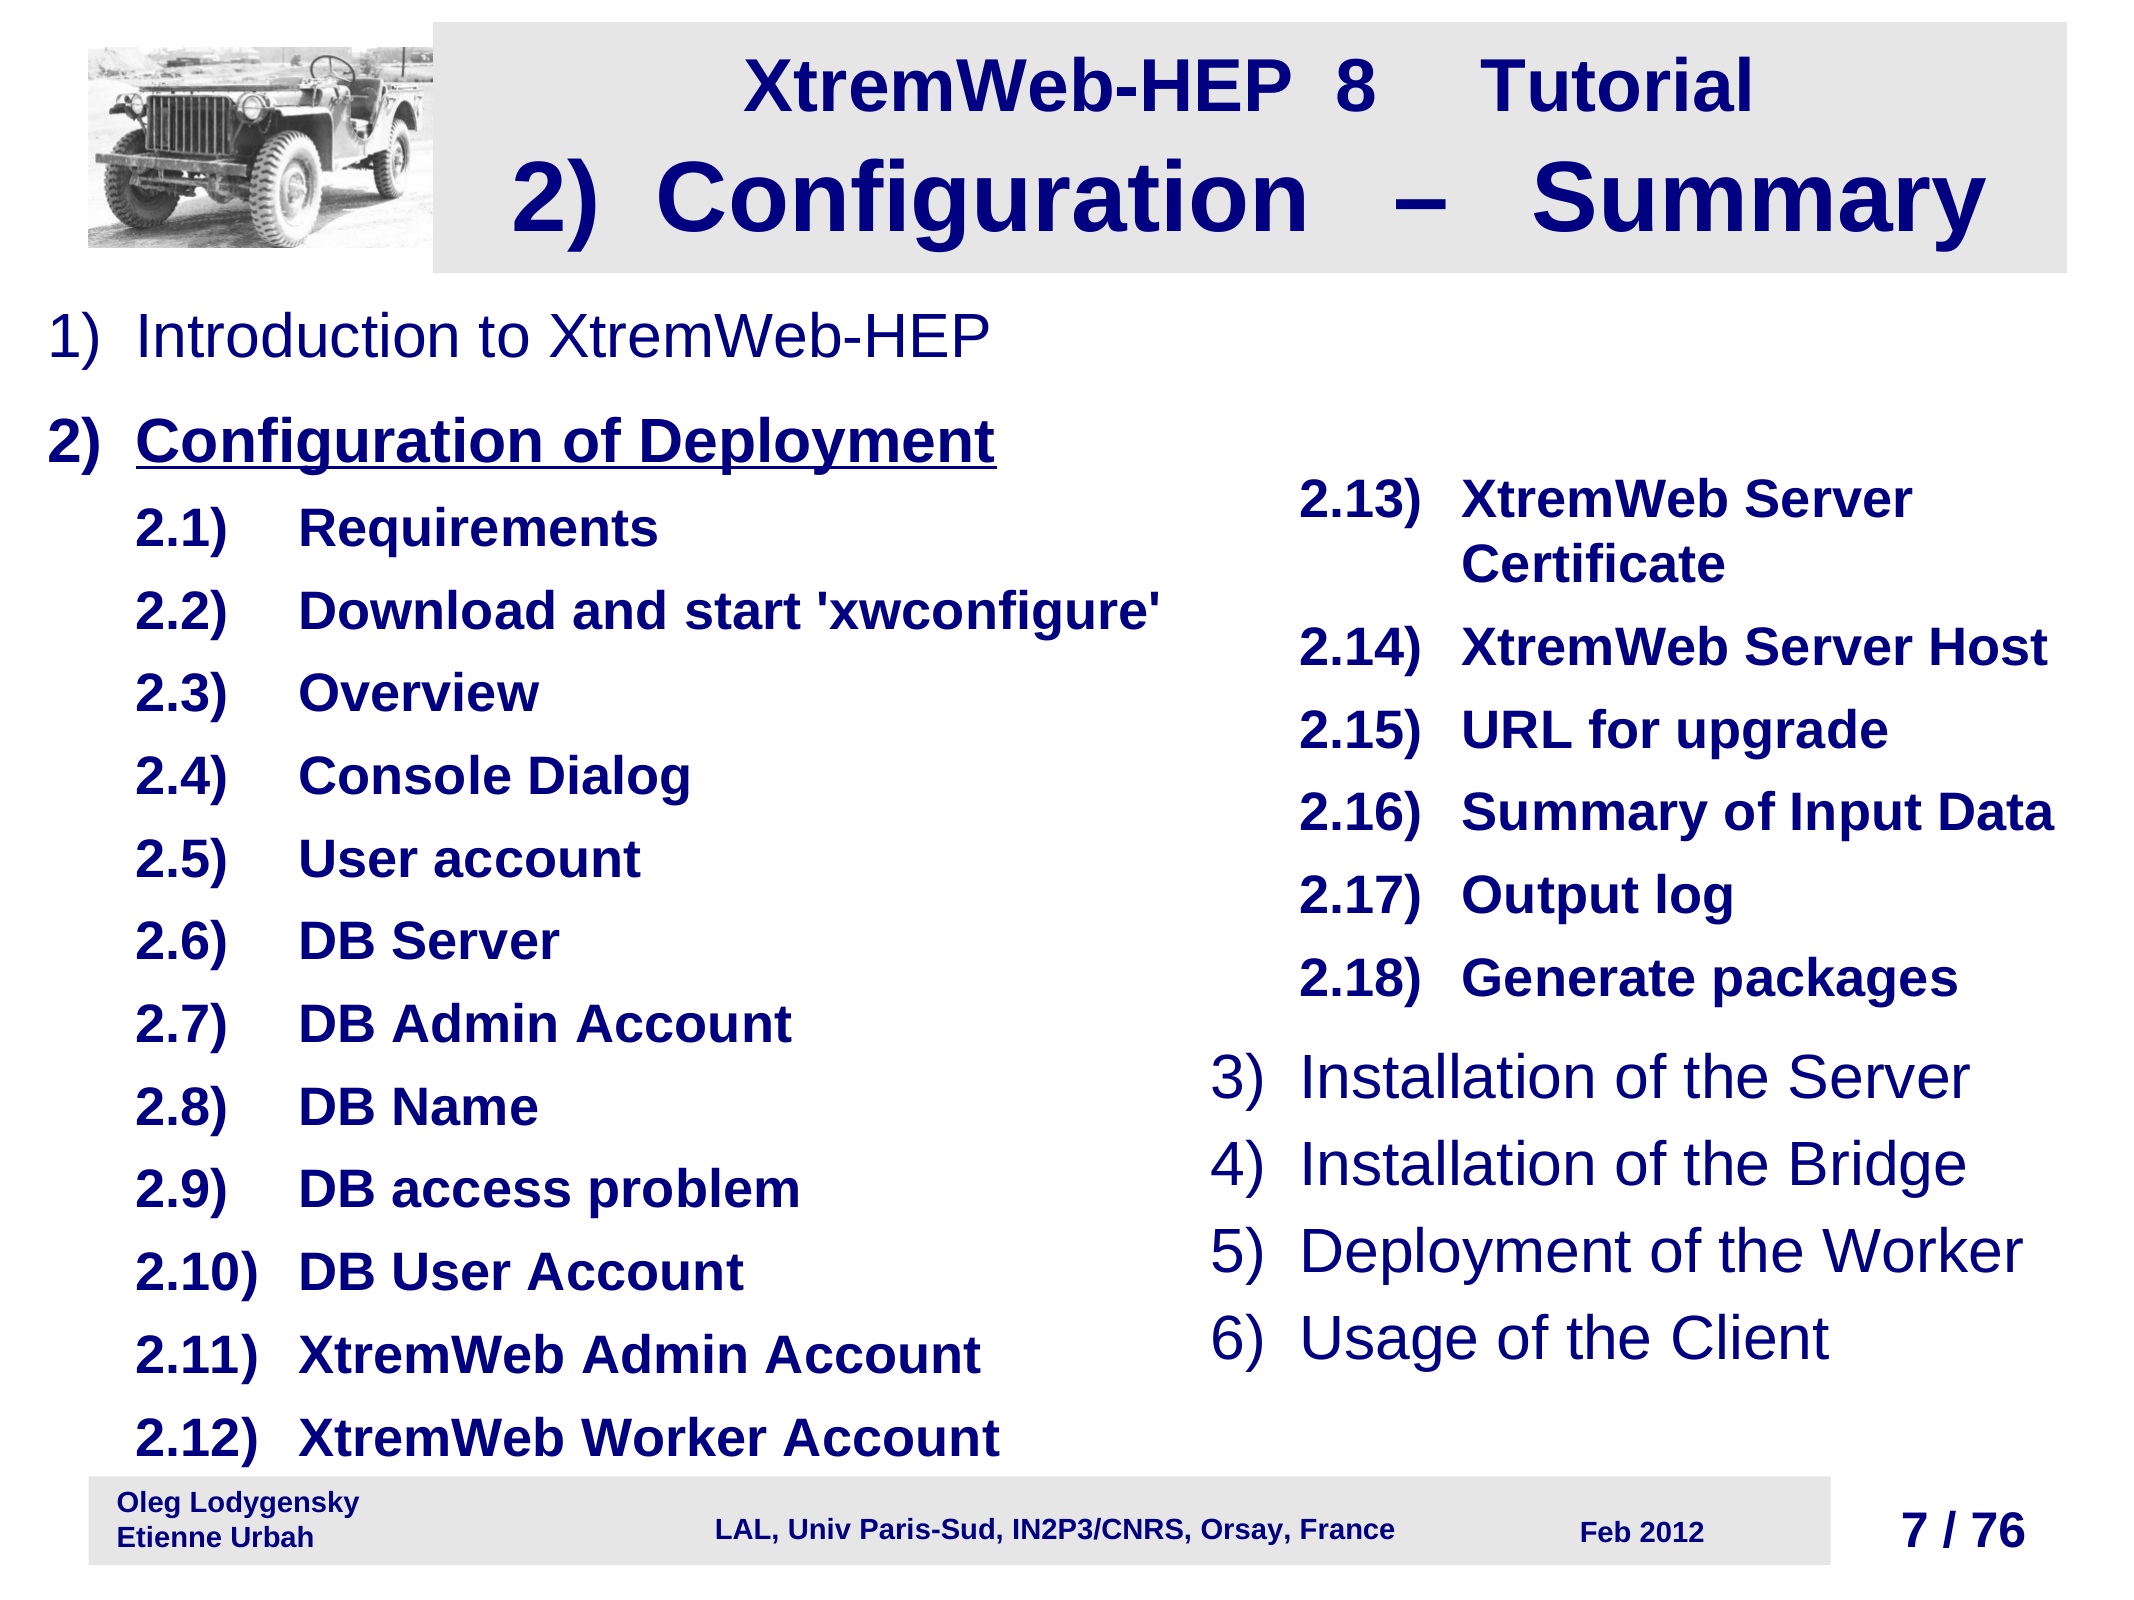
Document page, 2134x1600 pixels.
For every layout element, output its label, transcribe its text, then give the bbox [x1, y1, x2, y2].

text_box Introduction to XtremWeb-HEP Configuration of Deployment Requirements Download and start 'xwconfigure' Overview Console Dialog User account DB Server DB Admin Account DB Name DB access problem DB User Account XtremWeb Admin Account XtremWeb Worker Account [47, 295, 1214, 1398]
text_box XtremWeb Server Certificate XtremWeb Server Host URL for upgrade Summary of Input Data Output log Generate packages Installation of the Server Installation of the Bridge Deployment of the Worker Usage of the Client [1210, 463, 2067, 1379]
picture [88, 47, 433, 248]
title 2) Configuration – Summary [442, 118, 2067, 266]
